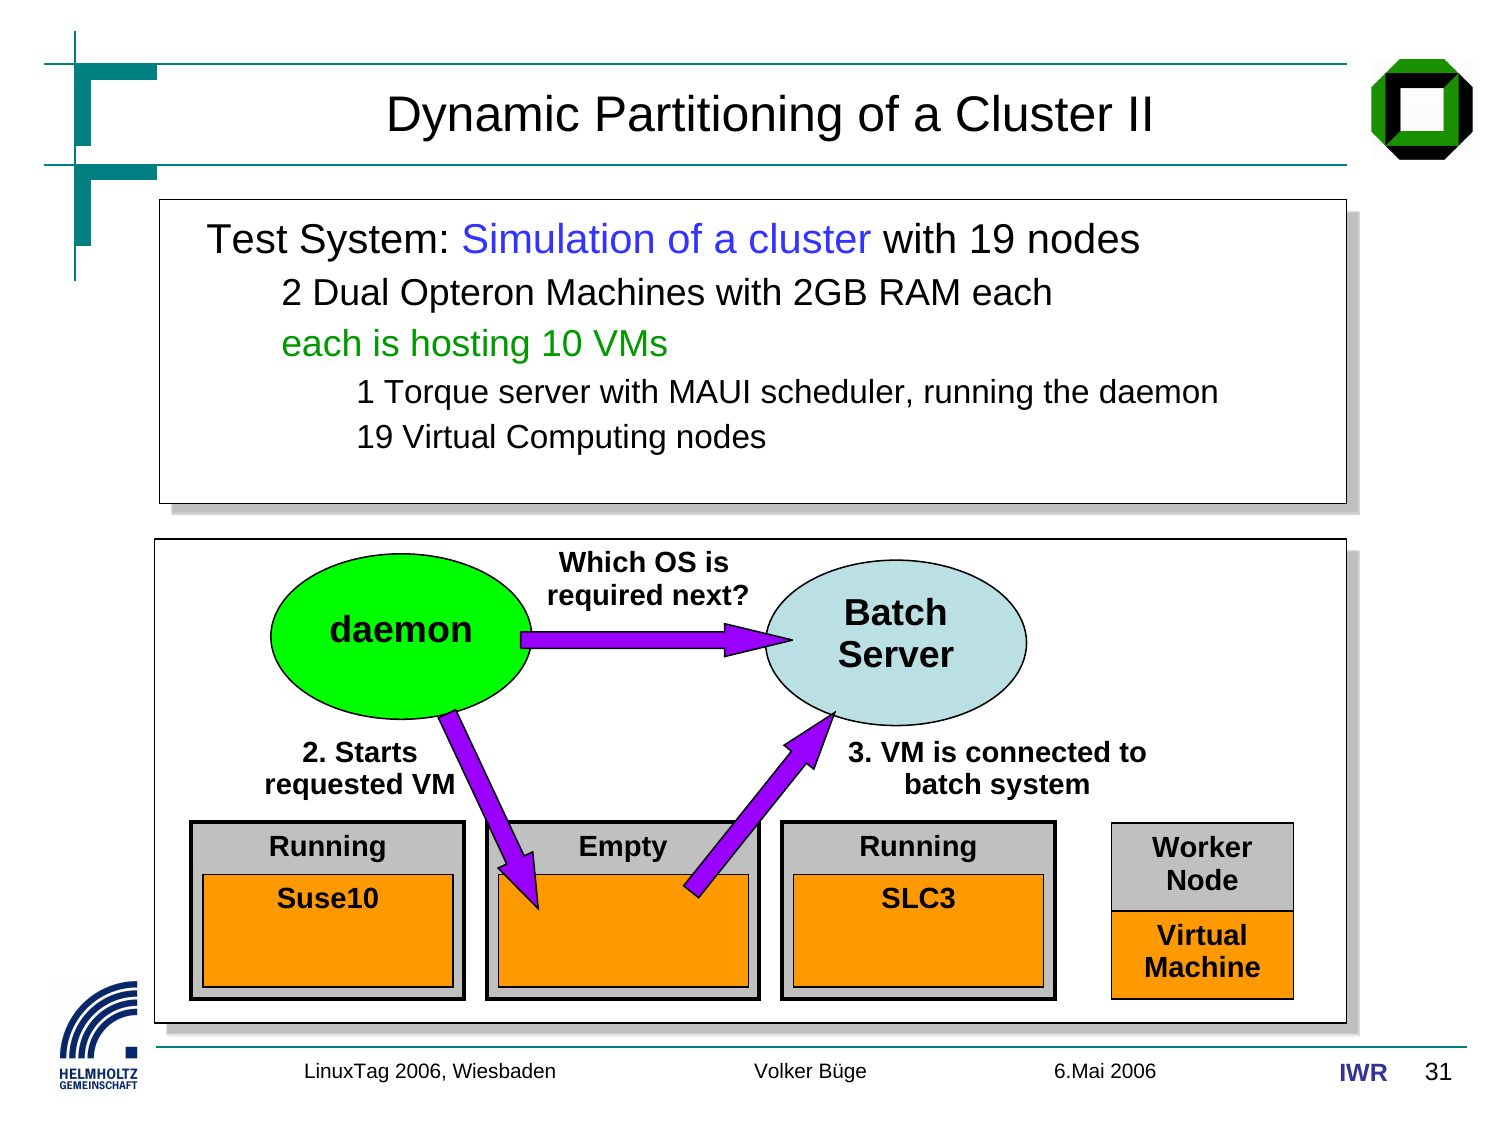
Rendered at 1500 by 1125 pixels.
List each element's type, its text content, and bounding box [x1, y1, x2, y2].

text_box Suse10 [202, 874, 454, 987]
title Dynamic Partitioning of a Cluster II [194, 53, 1347, 165]
text_box [154, 538, 1347, 1024]
text_box [159, 199, 1347, 504]
text_box Virtual Machine [1111, 911, 1294, 999]
text_box SLC3 [793, 874, 1044, 987]
text_box 2. Starts requested VM [222, 727, 498, 809]
list Test System: Simulation of a cluster with 19 nodes 2 Dual Opteron Machines with 2GB RAM each each is hosting 10 VMs 1 Torque server with MAUI scheduler, running the daemon 19 Virtual Computing nodes [191, 208, 1377, 527]
picture [1370, 58, 1479, 160]
text_box Running [782, 821, 1055, 999]
text_box Running [191, 821, 465, 999]
text_box Empty [509, 821, 734, 874]
text_box Empty [486, 822, 760, 999]
text_box Which OS is required next? [384, 538, 913, 620]
text_box Batch Server [799, 583, 993, 684]
text_box Worker Node [1111, 822, 1294, 911]
text_box daemon [304, 601, 498, 659]
text_box 3. VM is connected to batch system [803, 727, 1192, 809]
